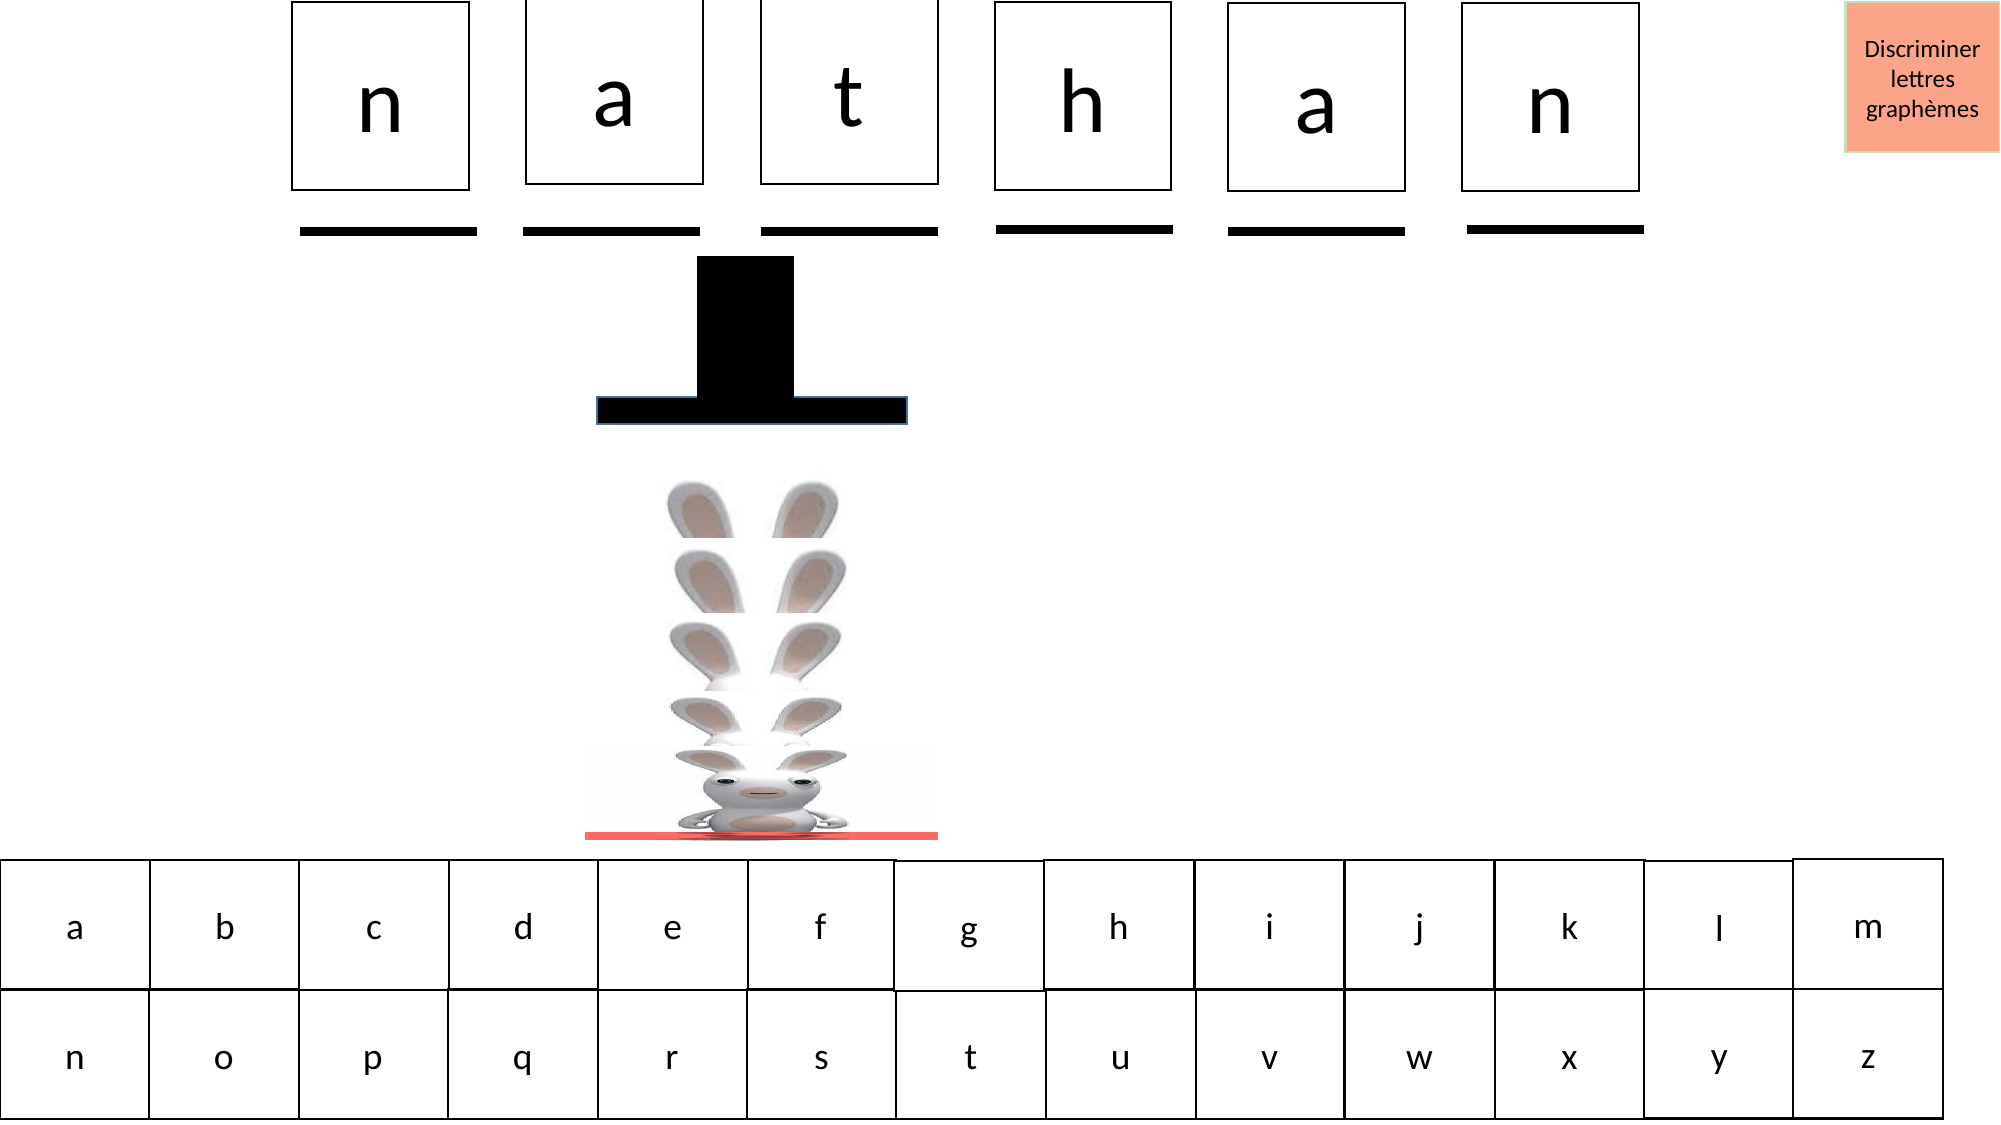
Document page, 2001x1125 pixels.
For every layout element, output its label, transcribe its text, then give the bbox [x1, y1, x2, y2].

text_box h [995, 2, 1171, 190]
text_box g [894, 861, 1044, 991]
text_box y [1644, 989, 1793, 1119]
text_box k [1495, 860, 1645, 989]
text_box s [747, 989, 896, 1119]
text_box m [1793, 859, 1943, 989]
text_box z [1793, 989, 1943, 1119]
text_box r [598, 990, 747, 1119]
text_box l [1644, 861, 1793, 989]
text_box p [299, 990, 448, 1119]
text_box a [1228, 3, 1405, 191]
text_box Discriminer lettres graphèmes [1846, 2, 2000, 152]
text_box [597, 257, 907, 424]
text_box v [1196, 989, 1345, 1119]
text_box n [0, 989, 149, 1119]
text_box n [1462, 3, 1639, 191]
text_box h [1044, 860, 1194, 990]
text_box i [1195, 860, 1345, 989]
text_box u [1046, 989, 1196, 1119]
text_box t [761, 0, 938, 184]
text_box c [299, 860, 449, 990]
text_box t [896, 990, 1046, 1119]
picture [576, 468, 938, 845]
text_box a [526, 0, 703, 184]
text_box q [448, 989, 598, 1119]
text_box x [1495, 989, 1644, 1119]
text_box d [449, 860, 598, 989]
text_box a [0, 860, 150, 989]
text_box o [149, 989, 299, 1119]
text_box b [150, 860, 299, 989]
text_box w [1345, 989, 1495, 1119]
text_box e [598, 860, 748, 990]
text_box j [1345, 860, 1495, 989]
text_box f [748, 860, 896, 989]
text_box n [292, 2, 469, 190]
